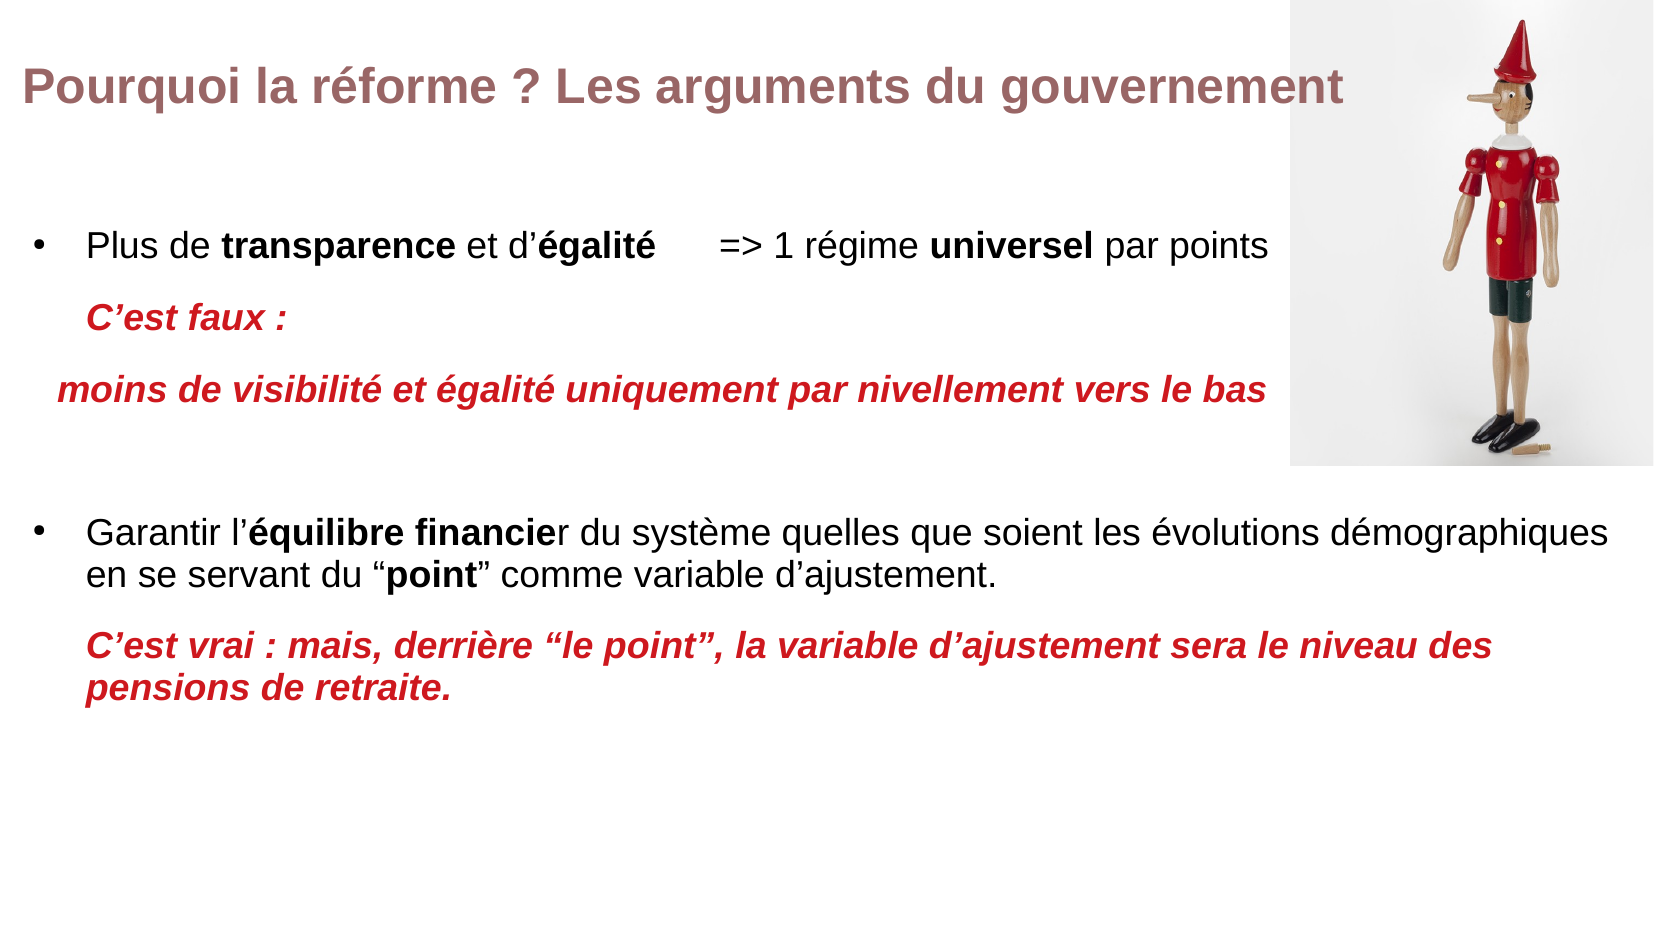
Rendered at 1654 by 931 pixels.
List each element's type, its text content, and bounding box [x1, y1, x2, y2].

title Pourquoi la réforme ? Les arguments du gouvernement [22, 30, 1426, 143]
picture [1290, 0, 1654, 466]
list Plus de transparence et d’égalité => 1 régime universel par points C’est faux : moins de visibilité et égalité uniquement par nivellement vers le bas Garantir l’équilibre financier du système quelles que soient les évolutions démographiques en se servant du “point” comme variable d’ajustement. C’est vrai : mais, derrière “le point”, la variable d’ajustement sera le niveau des pensions de retraite. [15, 225, 1636, 765]
